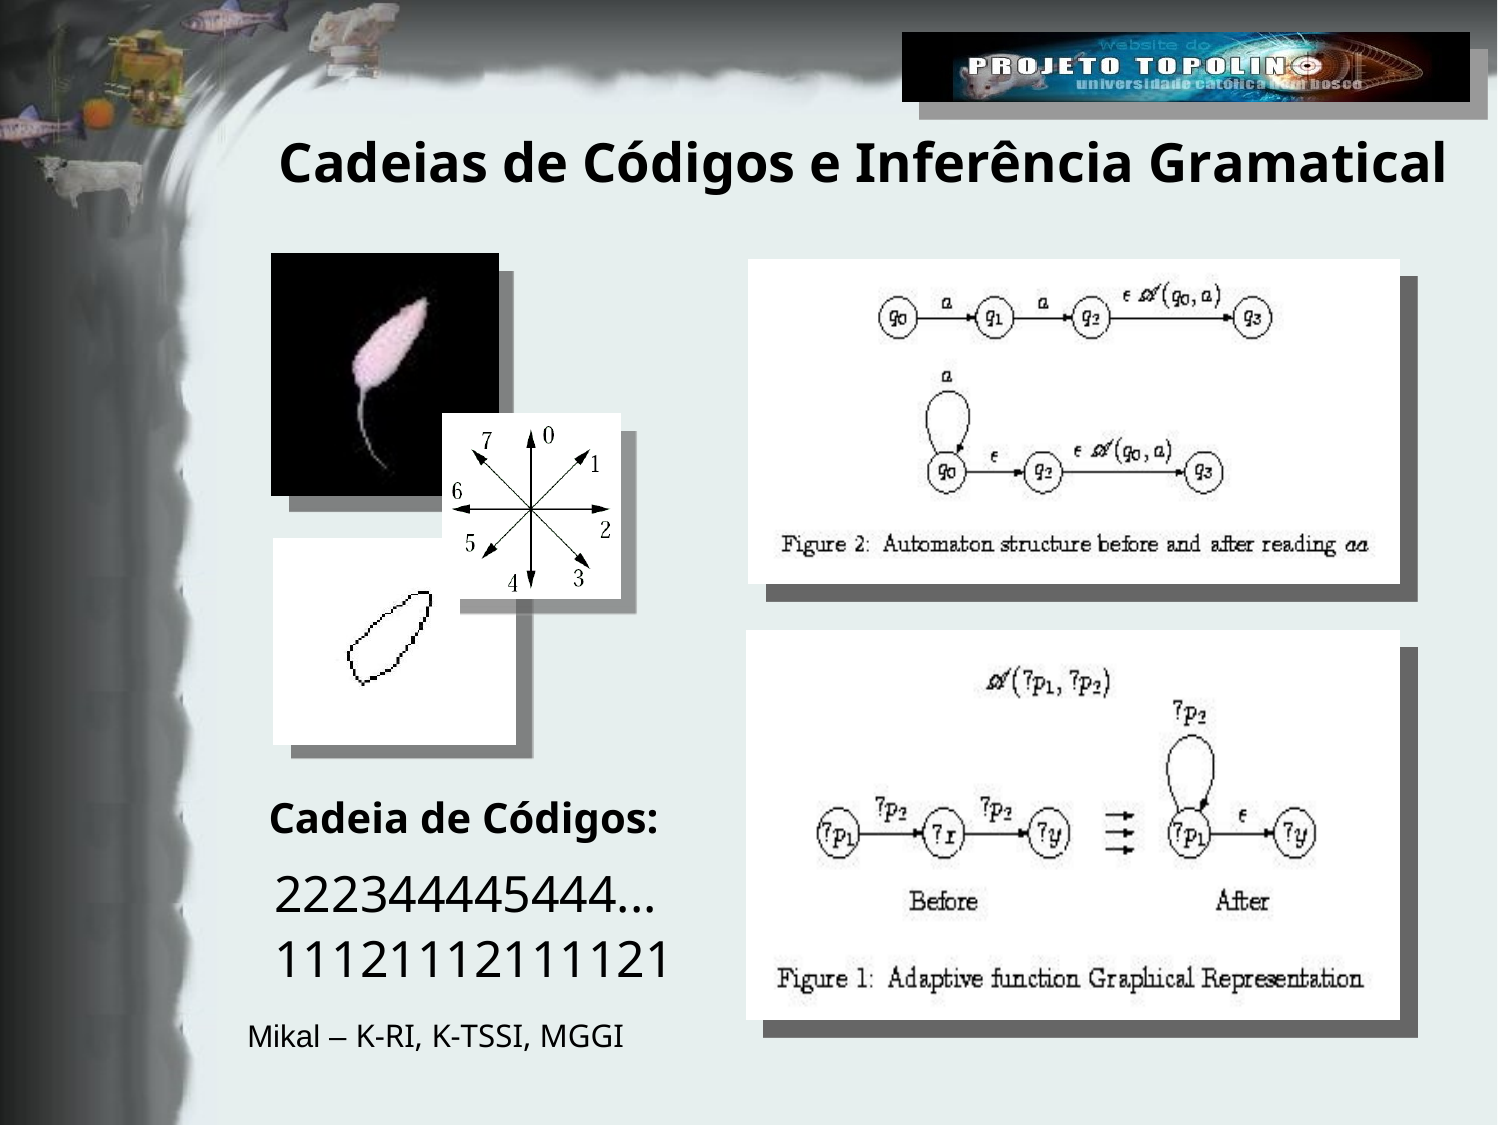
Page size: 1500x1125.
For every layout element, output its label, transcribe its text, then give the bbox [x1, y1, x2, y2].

picture [0, 0, 1498, 1125]
title Cadeias de Códigos e Inferência Gramatical [263, 67, 1500, 256]
text_box 222344445444... 11121112111121 [259, 852, 1235, 987]
text_box Cadeia de Códigos: [253, 782, 571, 826]
text_box Mikal – K-RI, K-TSSI, MGGI [247, 1014, 684, 1071]
